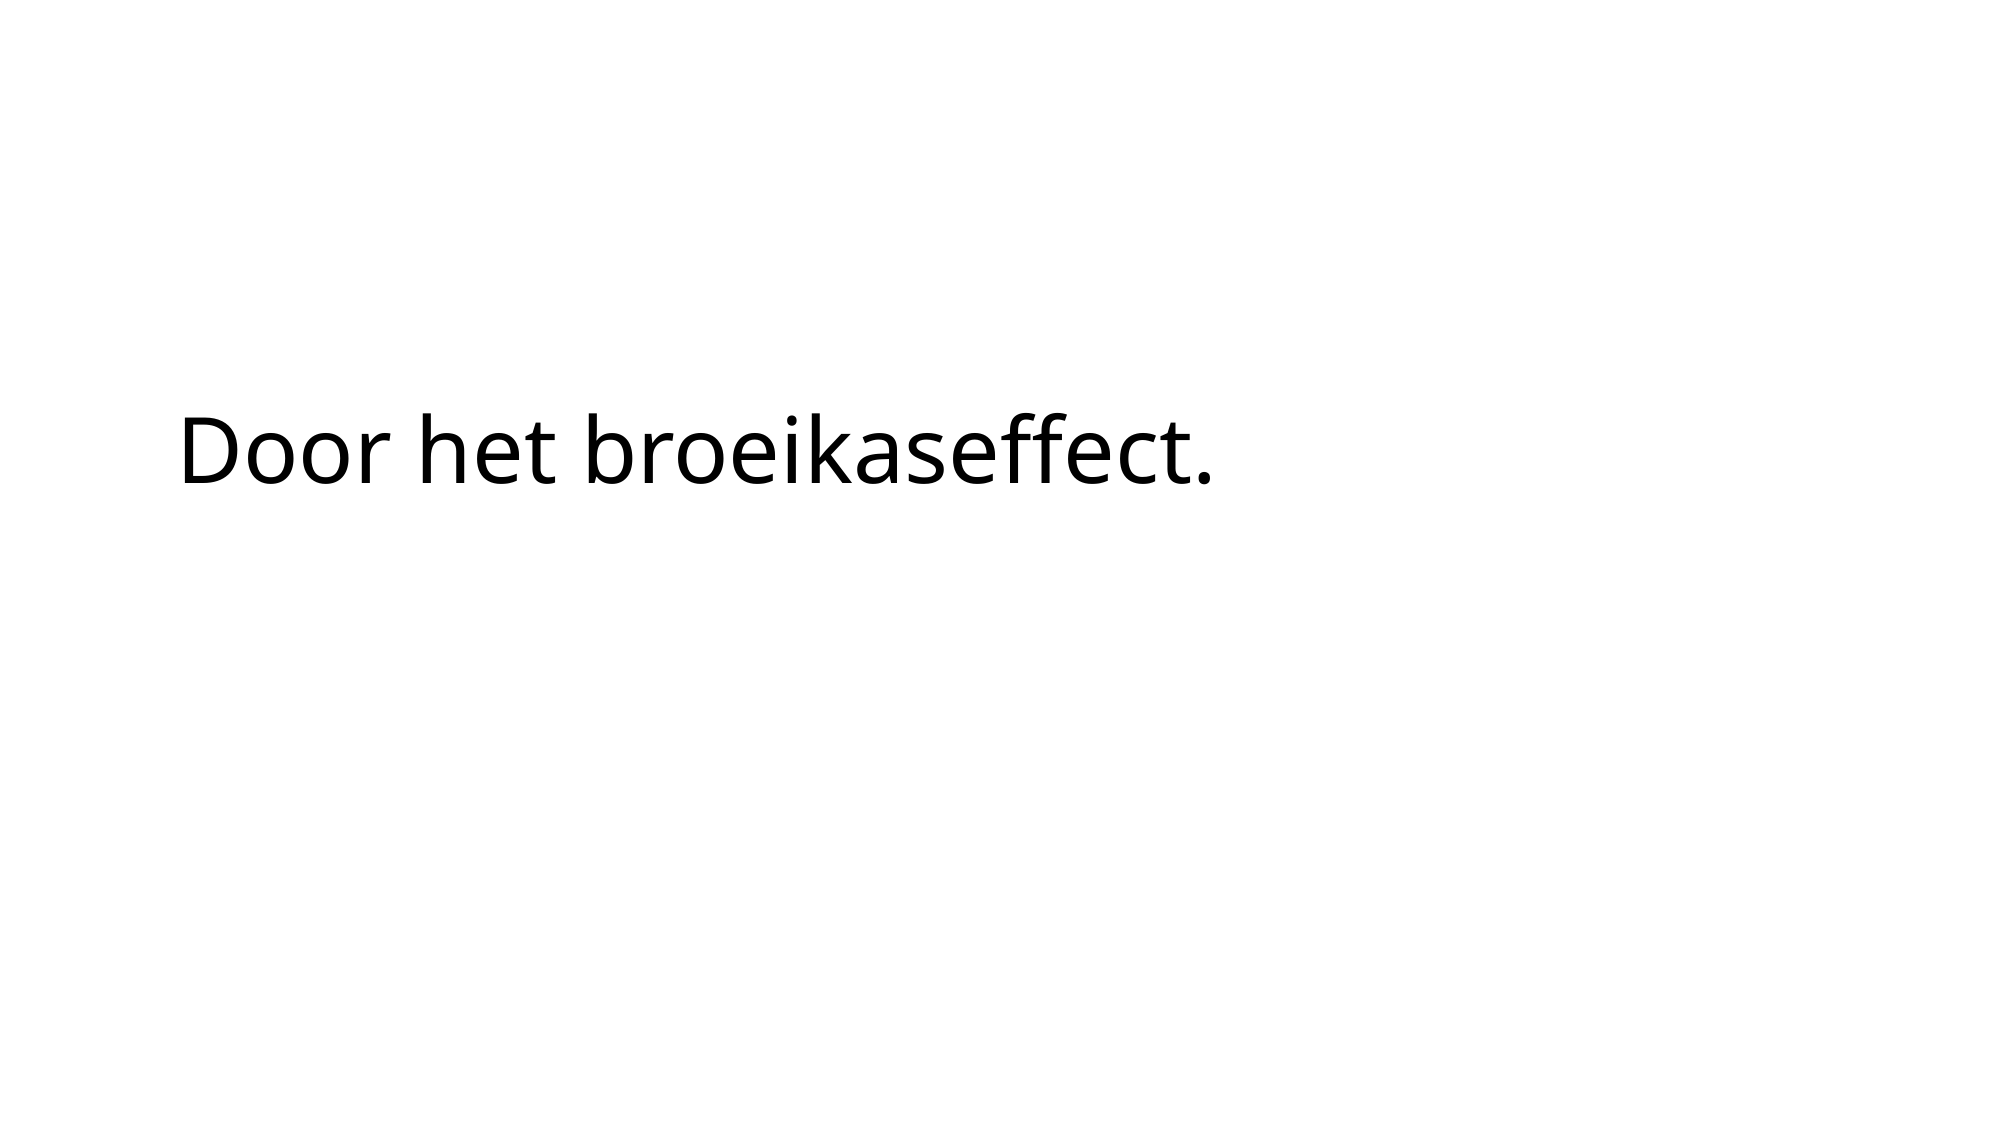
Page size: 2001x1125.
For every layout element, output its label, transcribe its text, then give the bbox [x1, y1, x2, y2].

title Door het broeikaseffect. [137, 345, 1863, 563]
